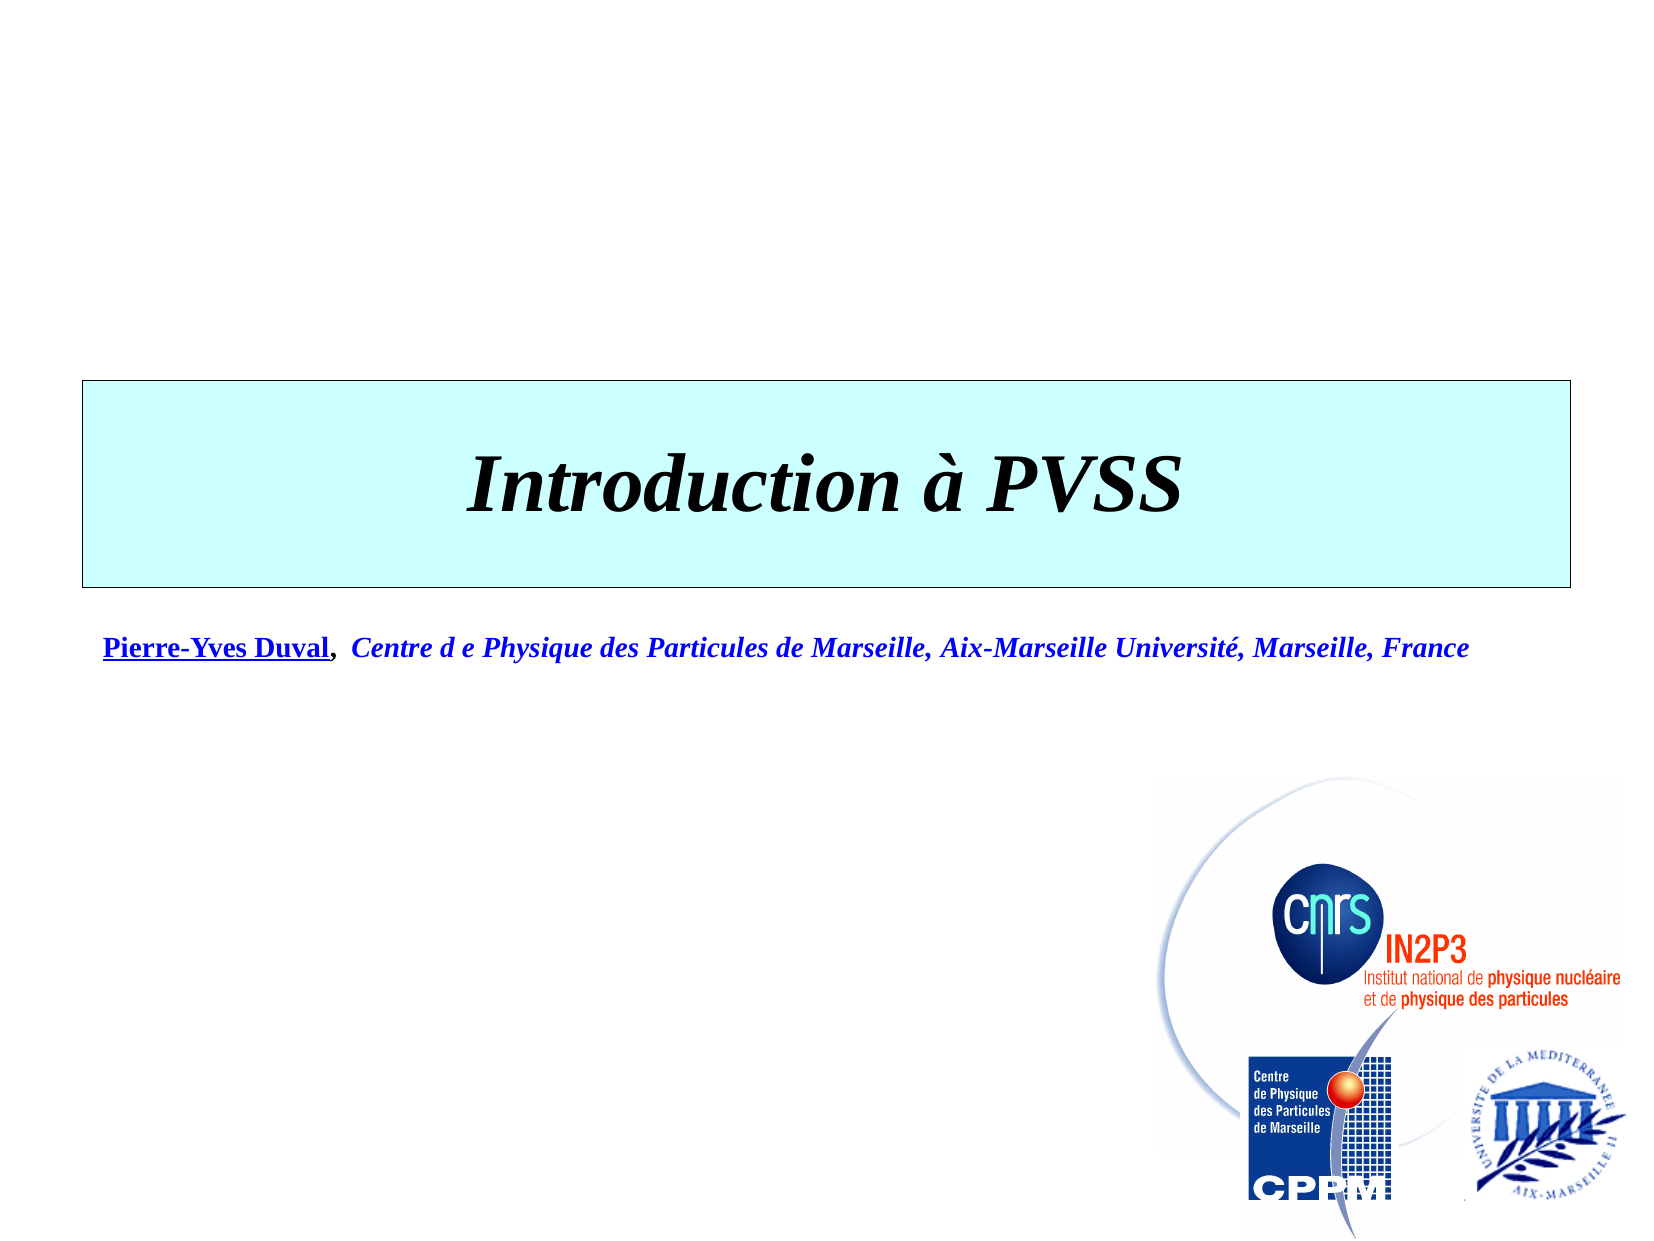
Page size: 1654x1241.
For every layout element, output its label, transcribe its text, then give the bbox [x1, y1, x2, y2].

text_box Pierre-Yves Duval, Centre d e Physique des Particules de Marseille, Aix-Marseille Université, Marseille, France [88, 624, 1563, 673]
title Introduction à PVSS [82, 380, 1571, 588]
picture [1156, 776, 1633, 1239]
